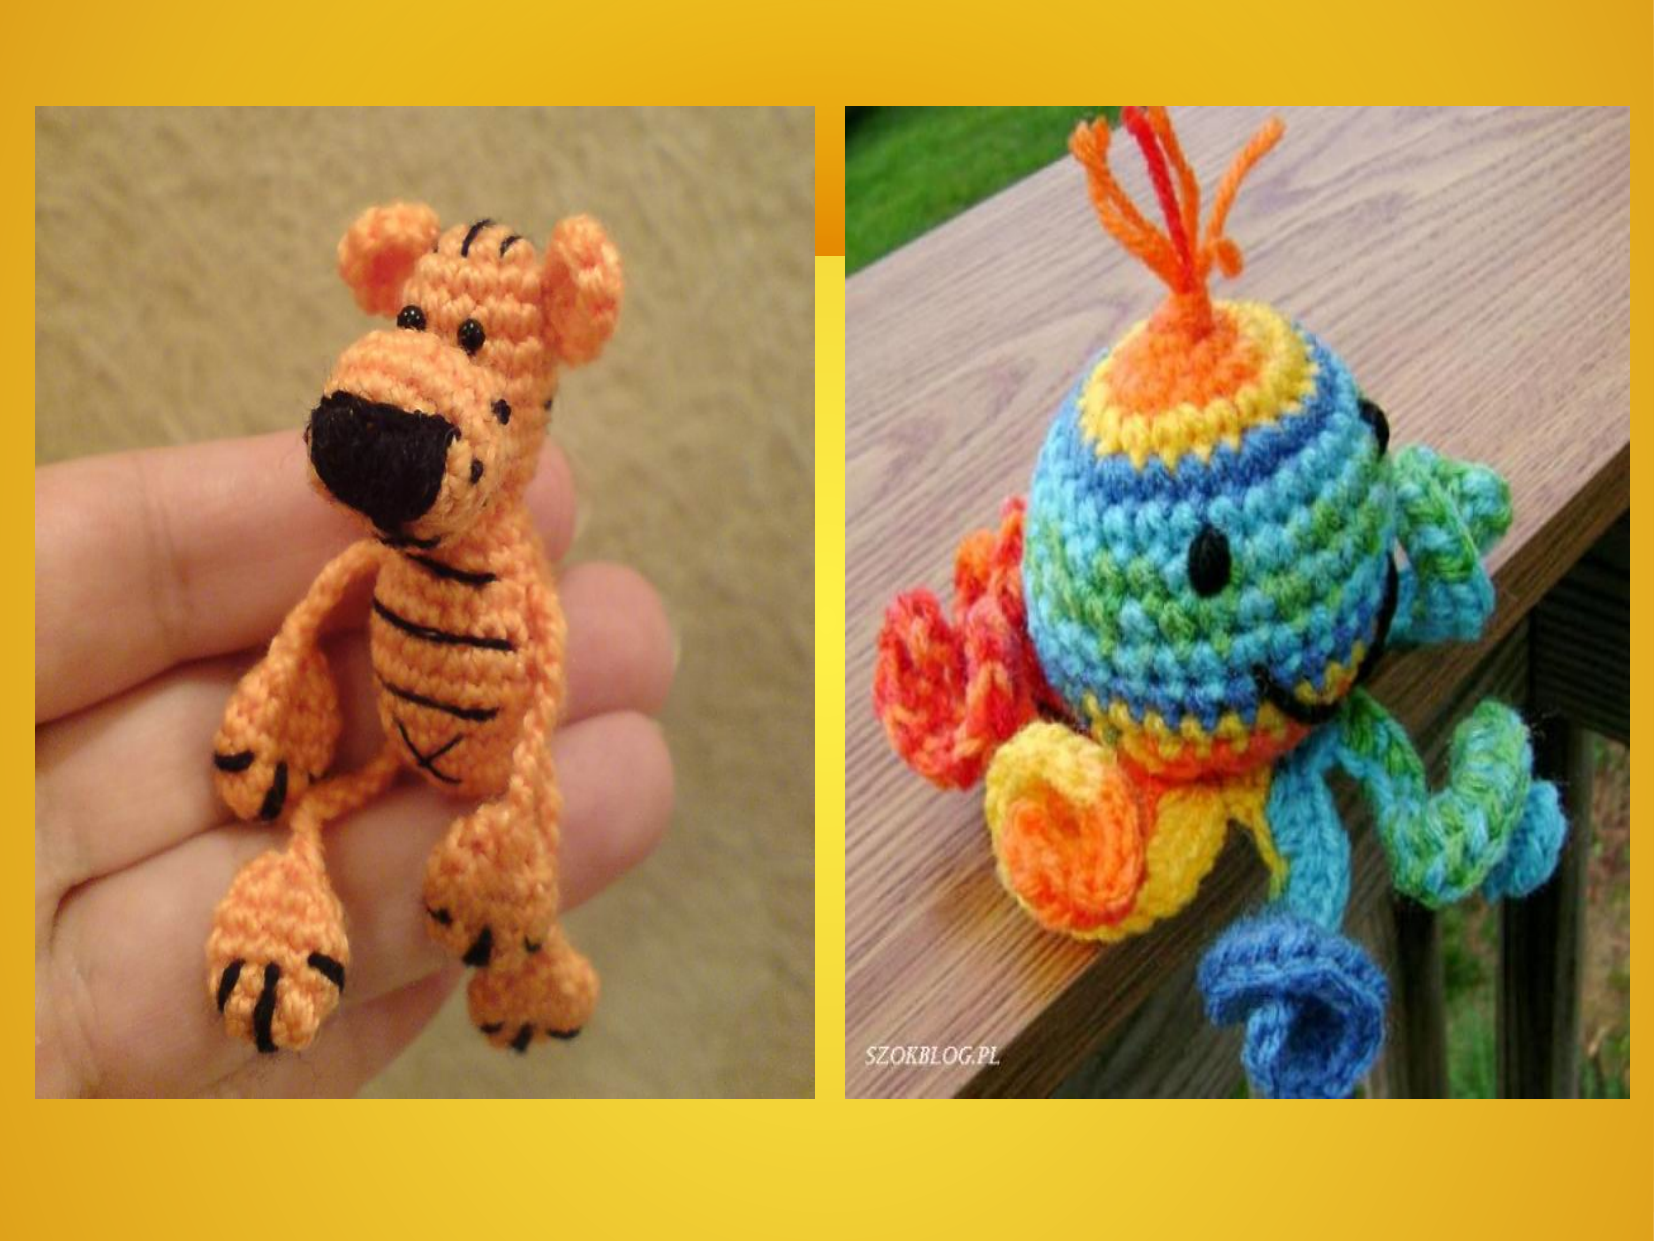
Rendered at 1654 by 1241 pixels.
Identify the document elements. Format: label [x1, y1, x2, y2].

picture [845, 106, 1630, 1099]
picture [35, 106, 815, 1099]
